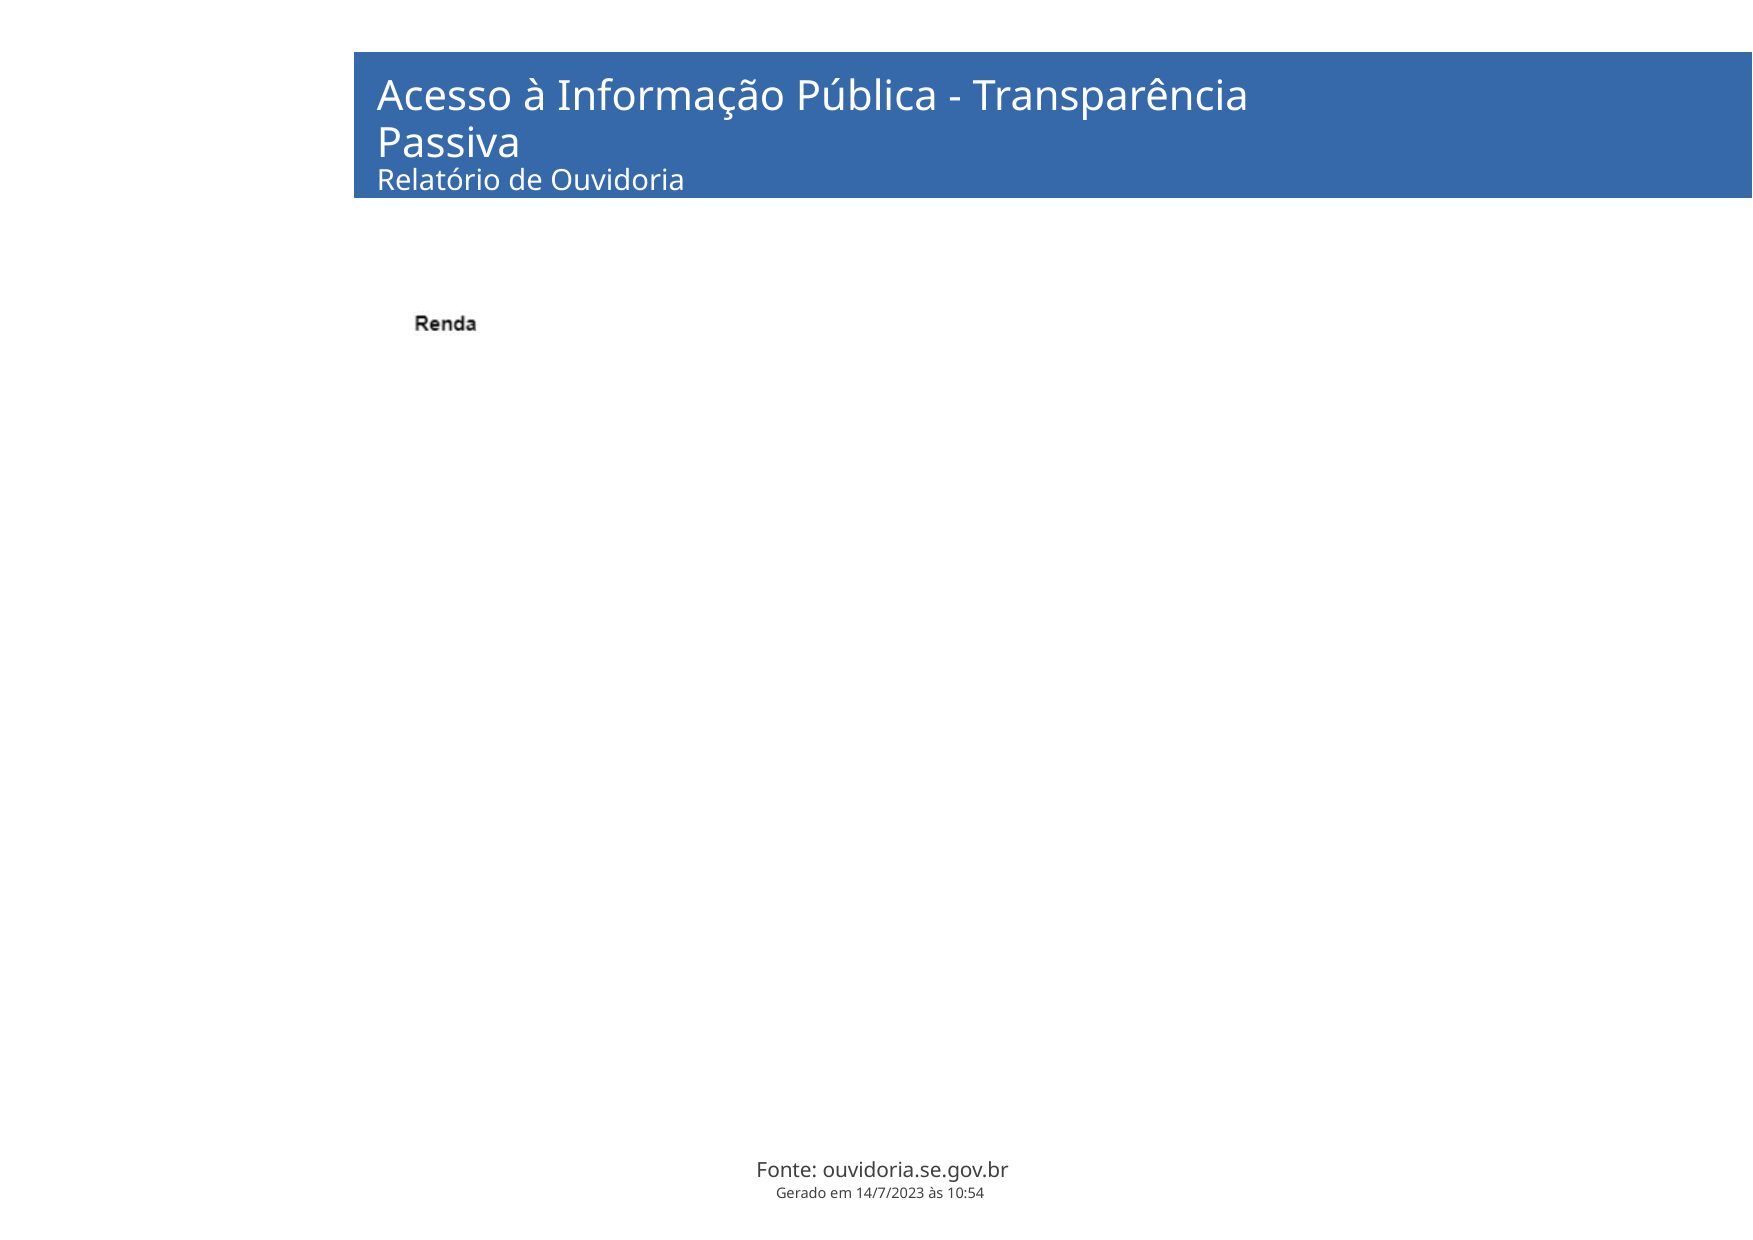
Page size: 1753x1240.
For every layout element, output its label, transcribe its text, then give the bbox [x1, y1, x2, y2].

text_box Fonte: ouvidoria.se.gov.br Gerado em 14/7/2023 às 10:54 [756, 1158, 1023, 1202]
text_box Acesso à Informação Pública - Transparência Passiva Relatório de Ouvidoria EMSETUR - Março a Março de 2023 [376, 72, 1403, 228]
text_box [155, 211, 1599, 1028]
text_box [354, 52, 1752, 198]
